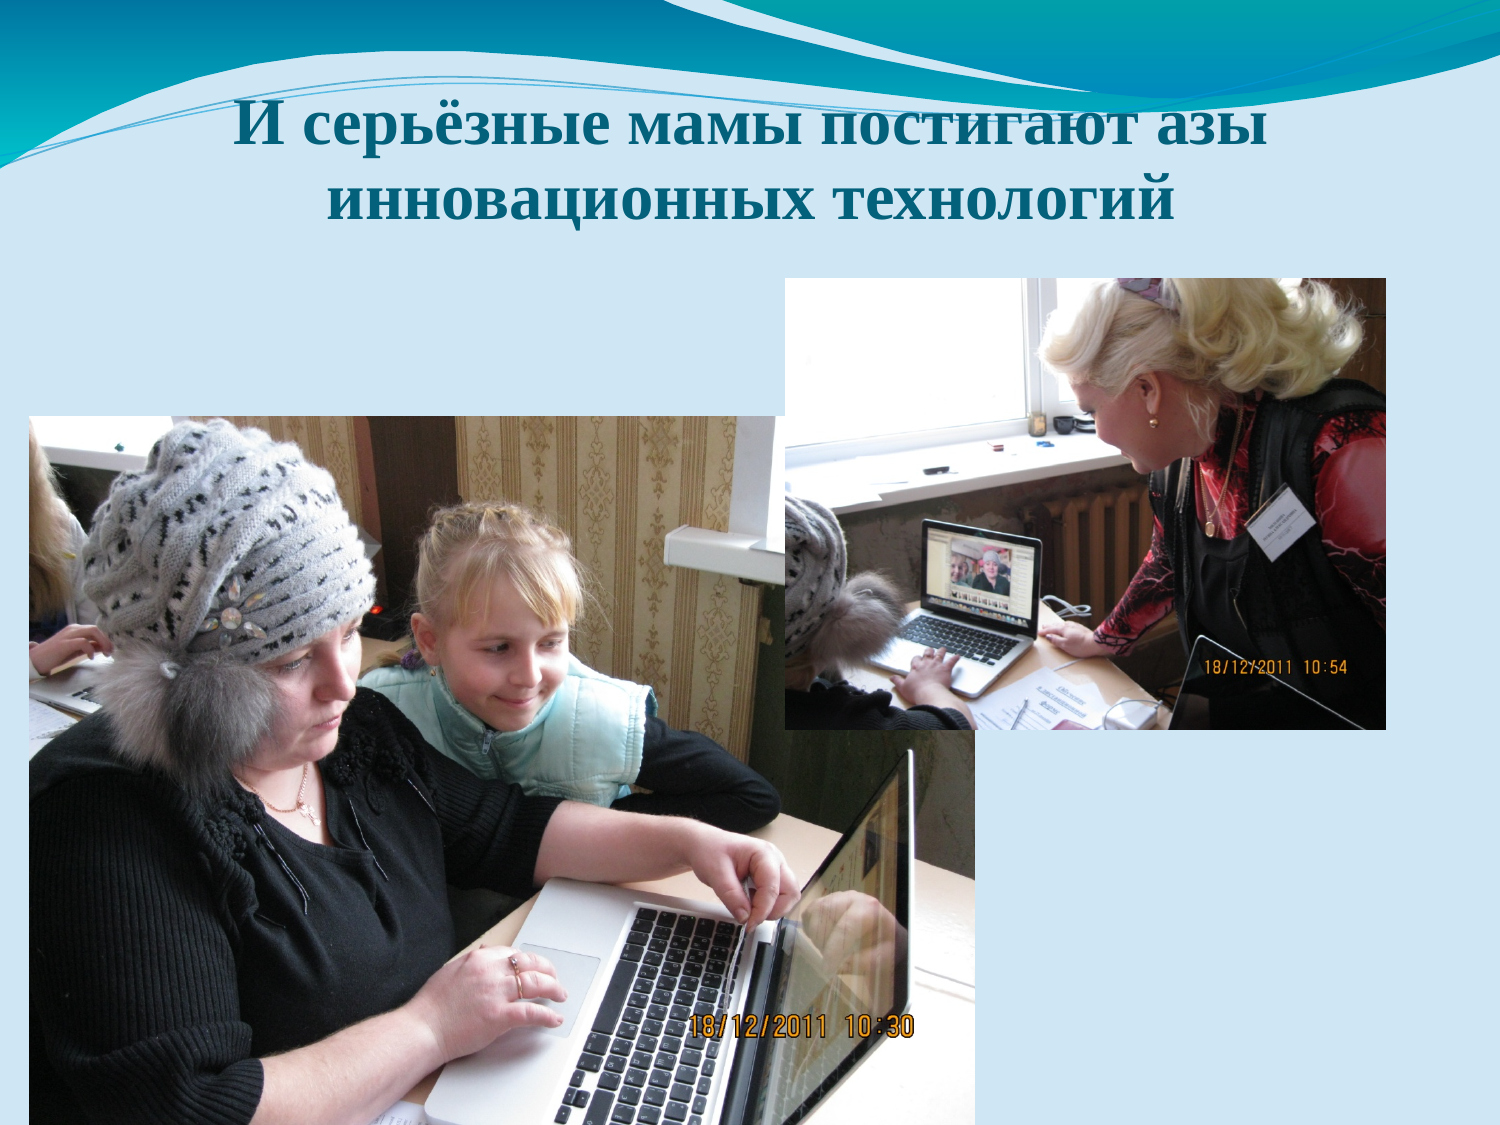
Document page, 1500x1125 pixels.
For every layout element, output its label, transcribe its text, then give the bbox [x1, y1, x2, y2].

title И серьёзные мамы постигают азы инновационных технологий [76, 78, 1427, 256]
picture [29, 278, 1386, 1125]
